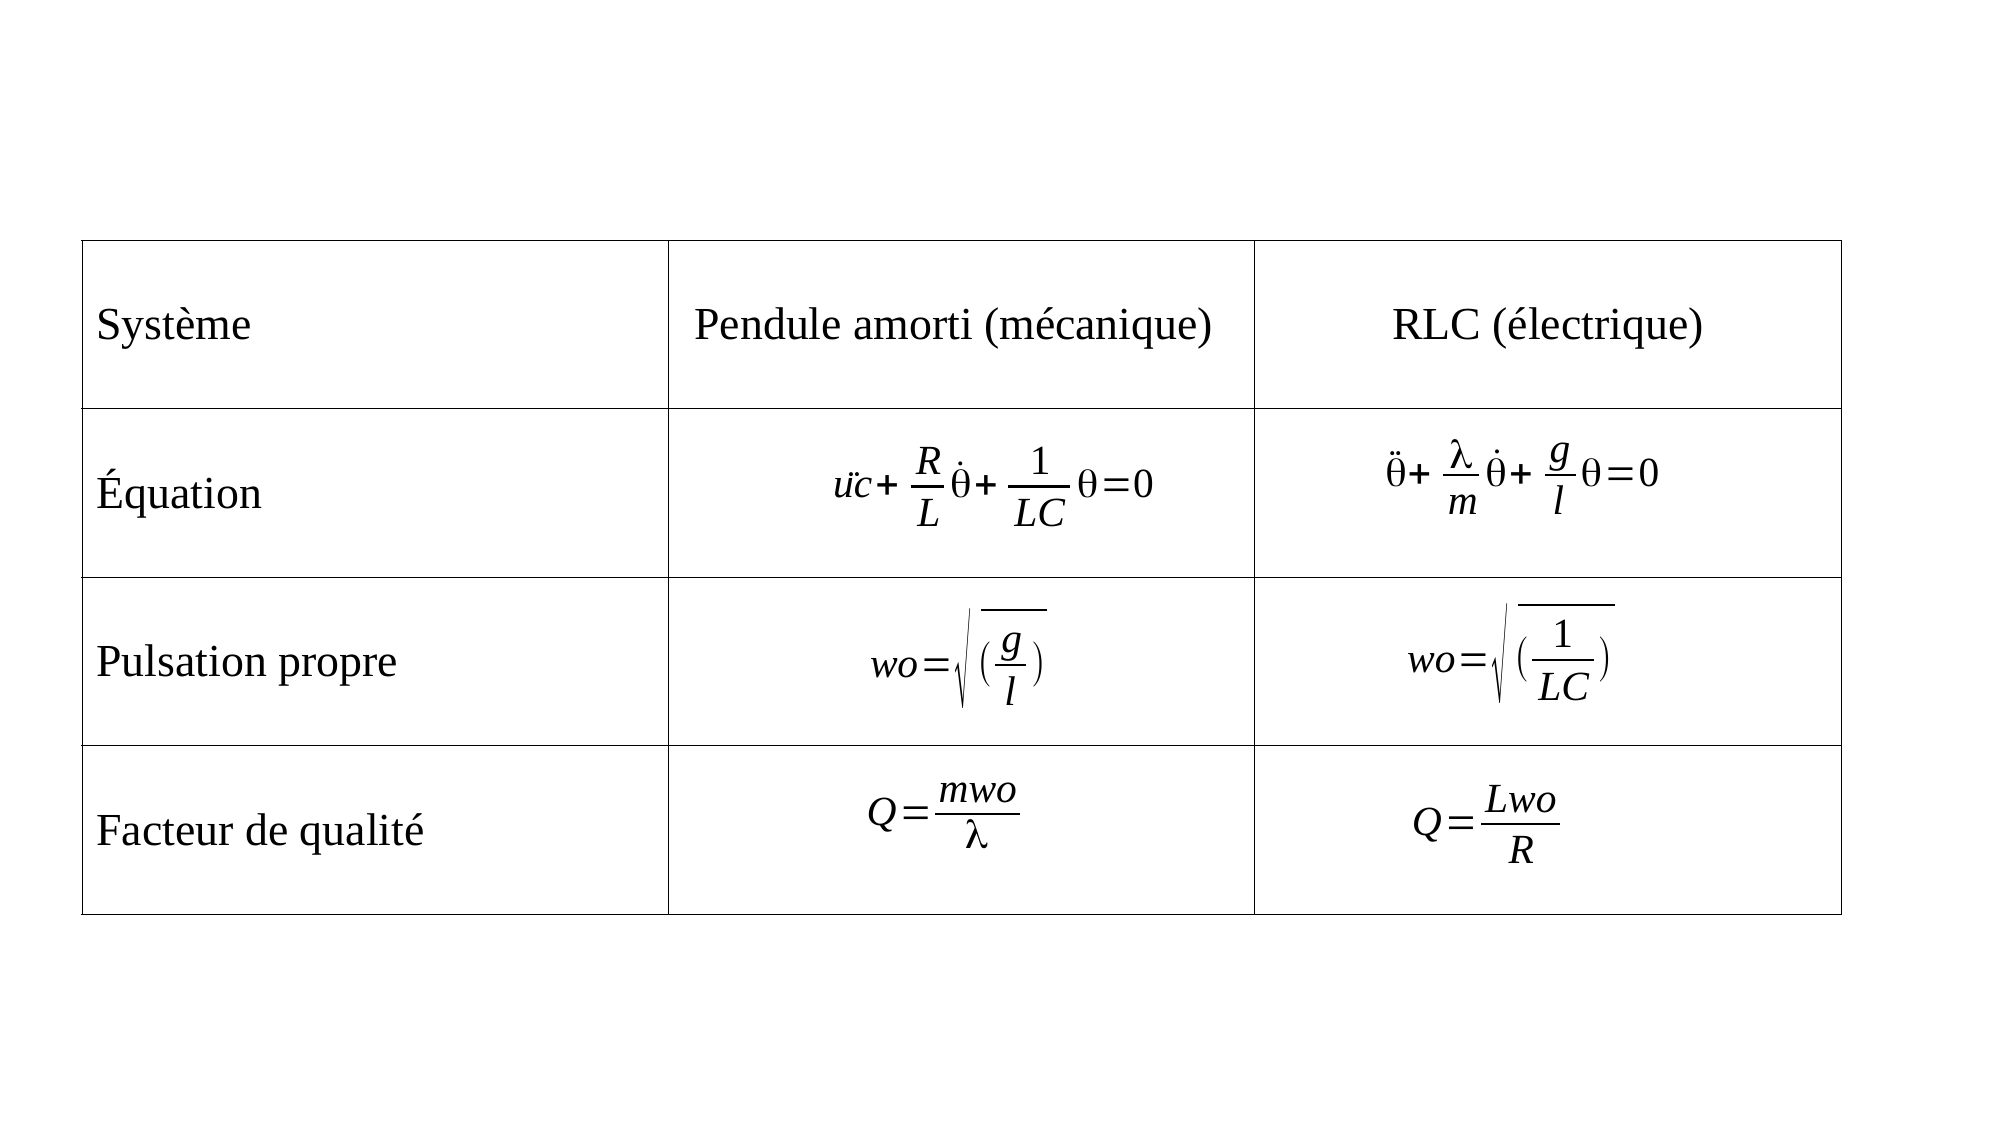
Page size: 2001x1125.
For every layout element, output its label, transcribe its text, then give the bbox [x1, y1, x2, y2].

table_cell [669, 578, 1254, 745]
chart [1379, 425, 1666, 525]
table_cell Pulsation propre [83, 578, 668, 745]
chart [862, 607, 1051, 715]
table_header Pendule amorti (mécanique) [669, 241, 1254, 408]
table_cell [1255, 409, 1841, 577]
chart [860, 764, 1028, 851]
table_cell [669, 409, 1254, 577]
table_header RLC (électrique) [1255, 241, 1841, 408]
chart [826, 437, 1161, 537]
chart [1405, 774, 1568, 875]
table_cell [1255, 746, 1841, 914]
table_cell Facteur de qualité [83, 746, 668, 914]
table_cell Équation [83, 409, 668, 577]
table_cell [1255, 578, 1841, 745]
table_header Système [83, 241, 668, 408]
chart [1399, 602, 1619, 710]
table_cell [669, 746, 1254, 914]
